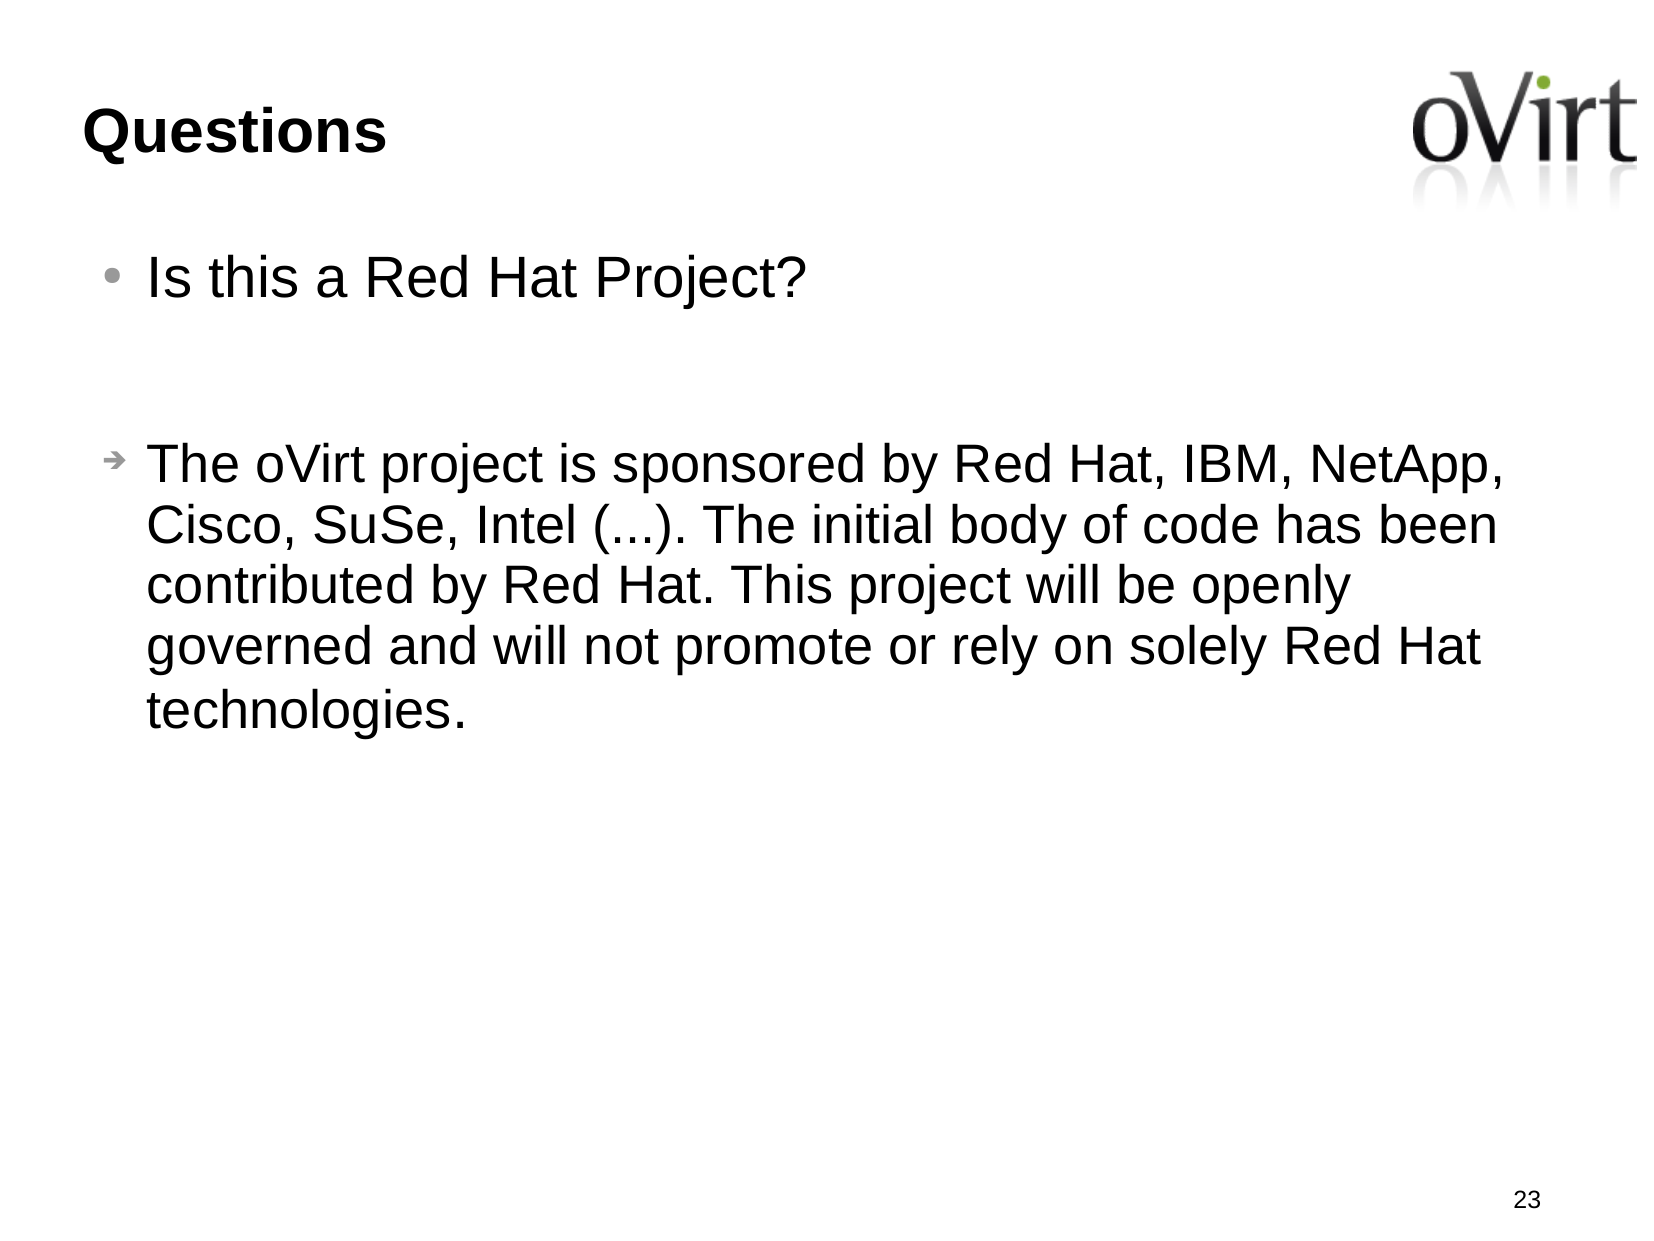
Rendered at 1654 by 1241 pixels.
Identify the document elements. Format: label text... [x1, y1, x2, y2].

picture [1413, 63, 1637, 212]
title Questions [82, 37, 1571, 226]
list Is this a Red Hat Project? The oVirt project is sponsored by Red Hat, IBM, NetApp, Cisco, SuSe, Intel (...). The initial body of code has been contributed by Red Hat. This project will be openly governed and will not promote or rely on solely Red Hat technologies. [86, 244, 1576, 1039]
